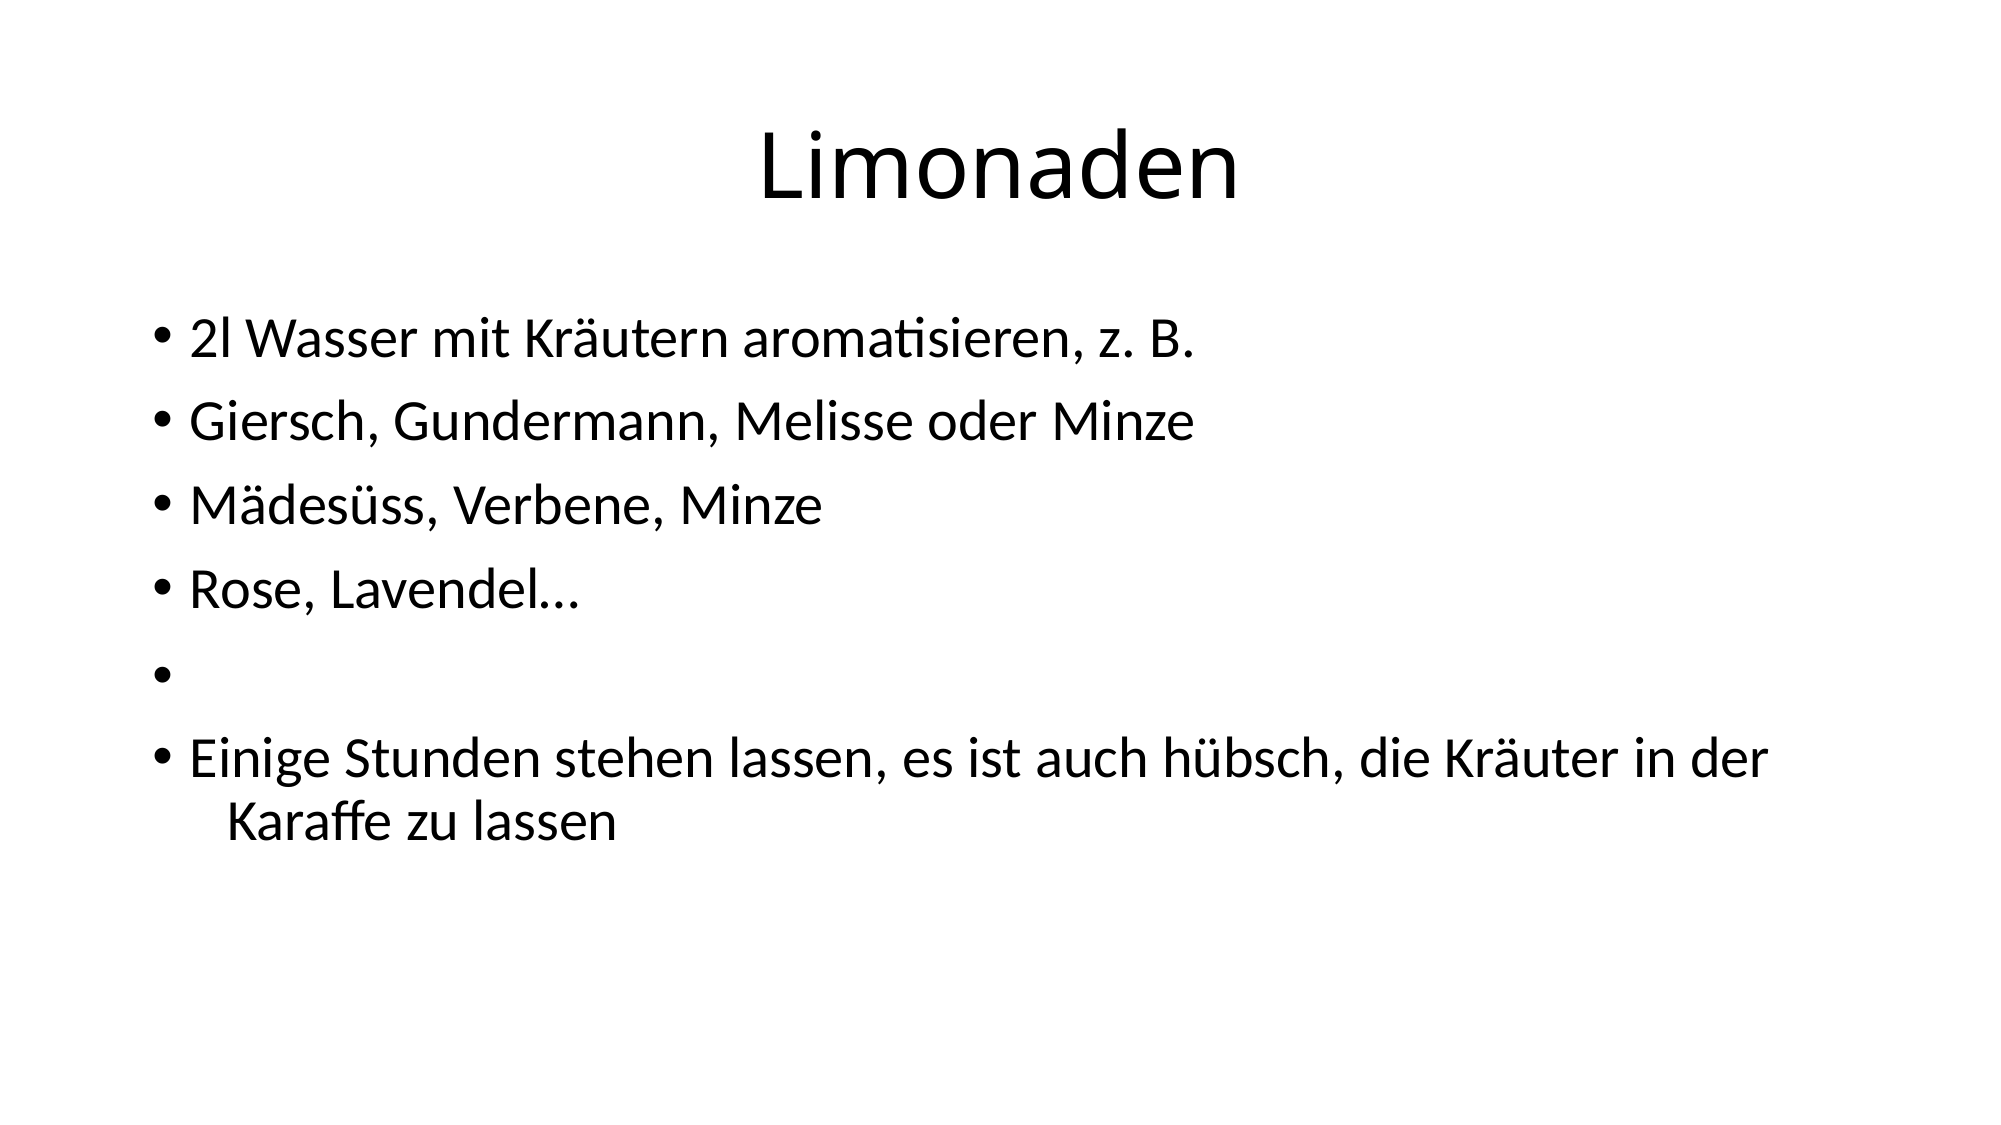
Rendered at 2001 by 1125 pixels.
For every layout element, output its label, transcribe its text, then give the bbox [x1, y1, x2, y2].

list 2l Wasser mit Kräutern aromatisieren, z. B. Giersch, Gundermann, Melisse oder Minze Mädesüss, Verbene, Minze Rose, Lavendel… Einige Stunden stehen lassen, es ist auch hübsch, die Kräuter in der Karaffe zu lassen [137, 299, 1863, 1014]
title Limonaden [137, 59, 1863, 278]
